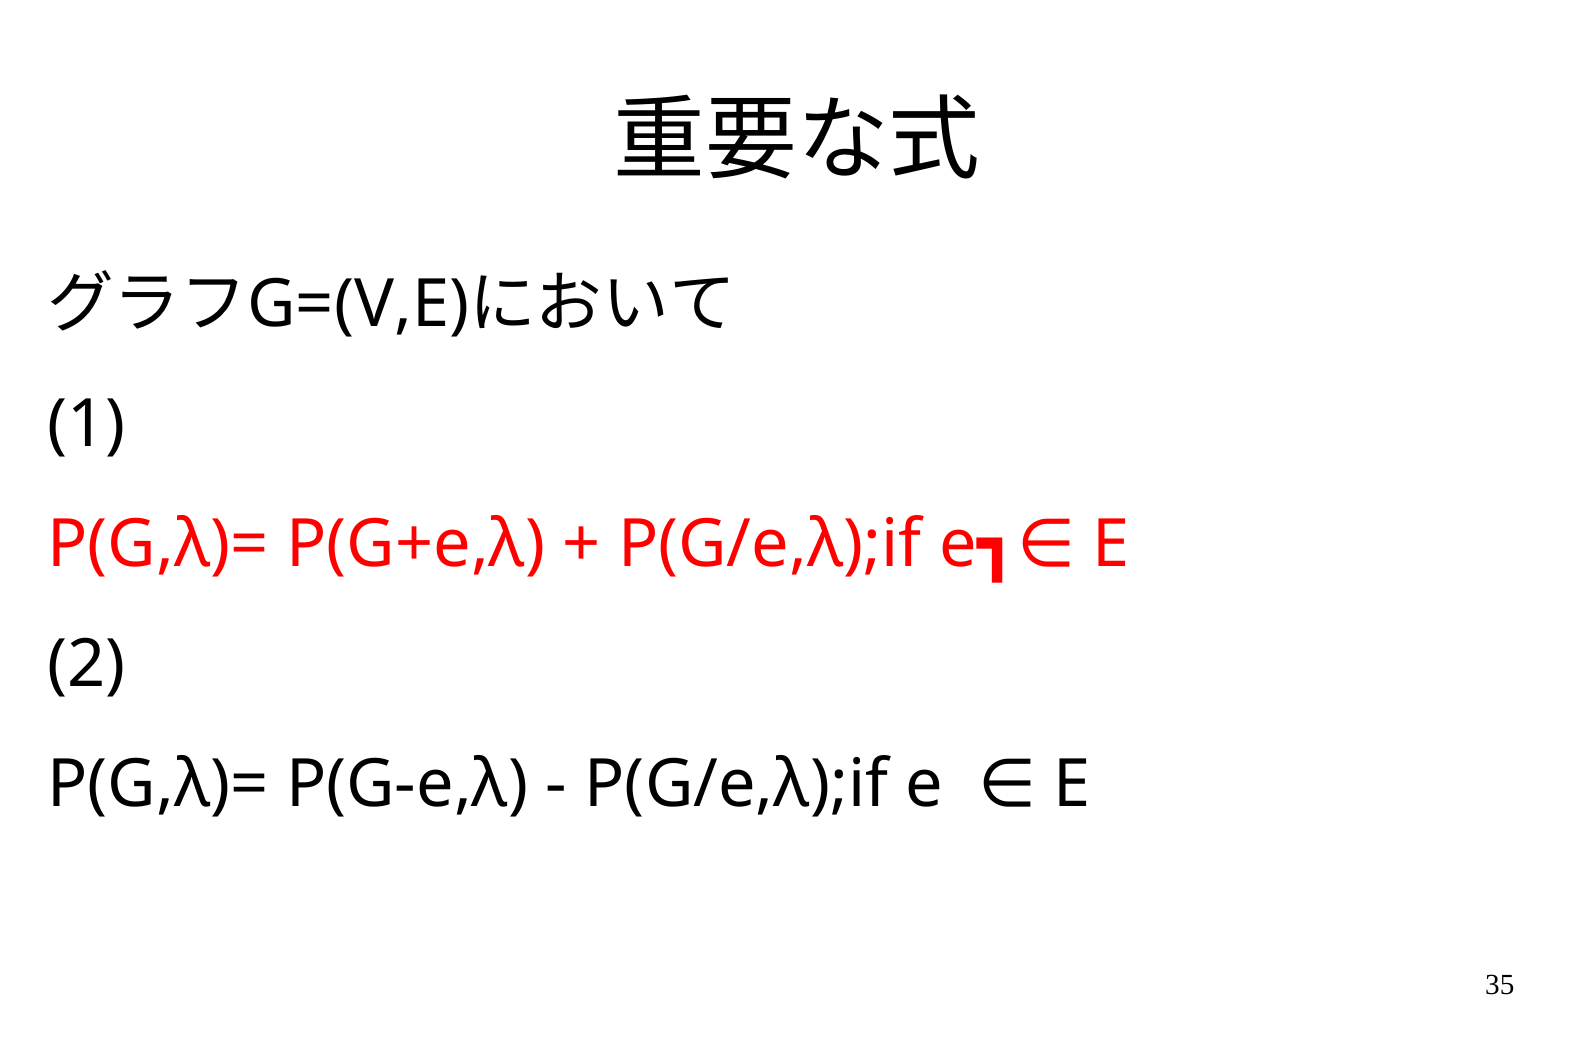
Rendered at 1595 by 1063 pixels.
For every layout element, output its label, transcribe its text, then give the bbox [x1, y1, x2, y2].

list グラフG=(V,E)において (1) P(G,λ)= P(G+e,λ) + P(G/e,λ);if e┓∈ E (2) P(G,λ)= P(G-e,λ) - P(G/e,λ);if e ∈ E [29, 248, 1565, 936]
title 重要な式 [79, 49, 1515, 213]
